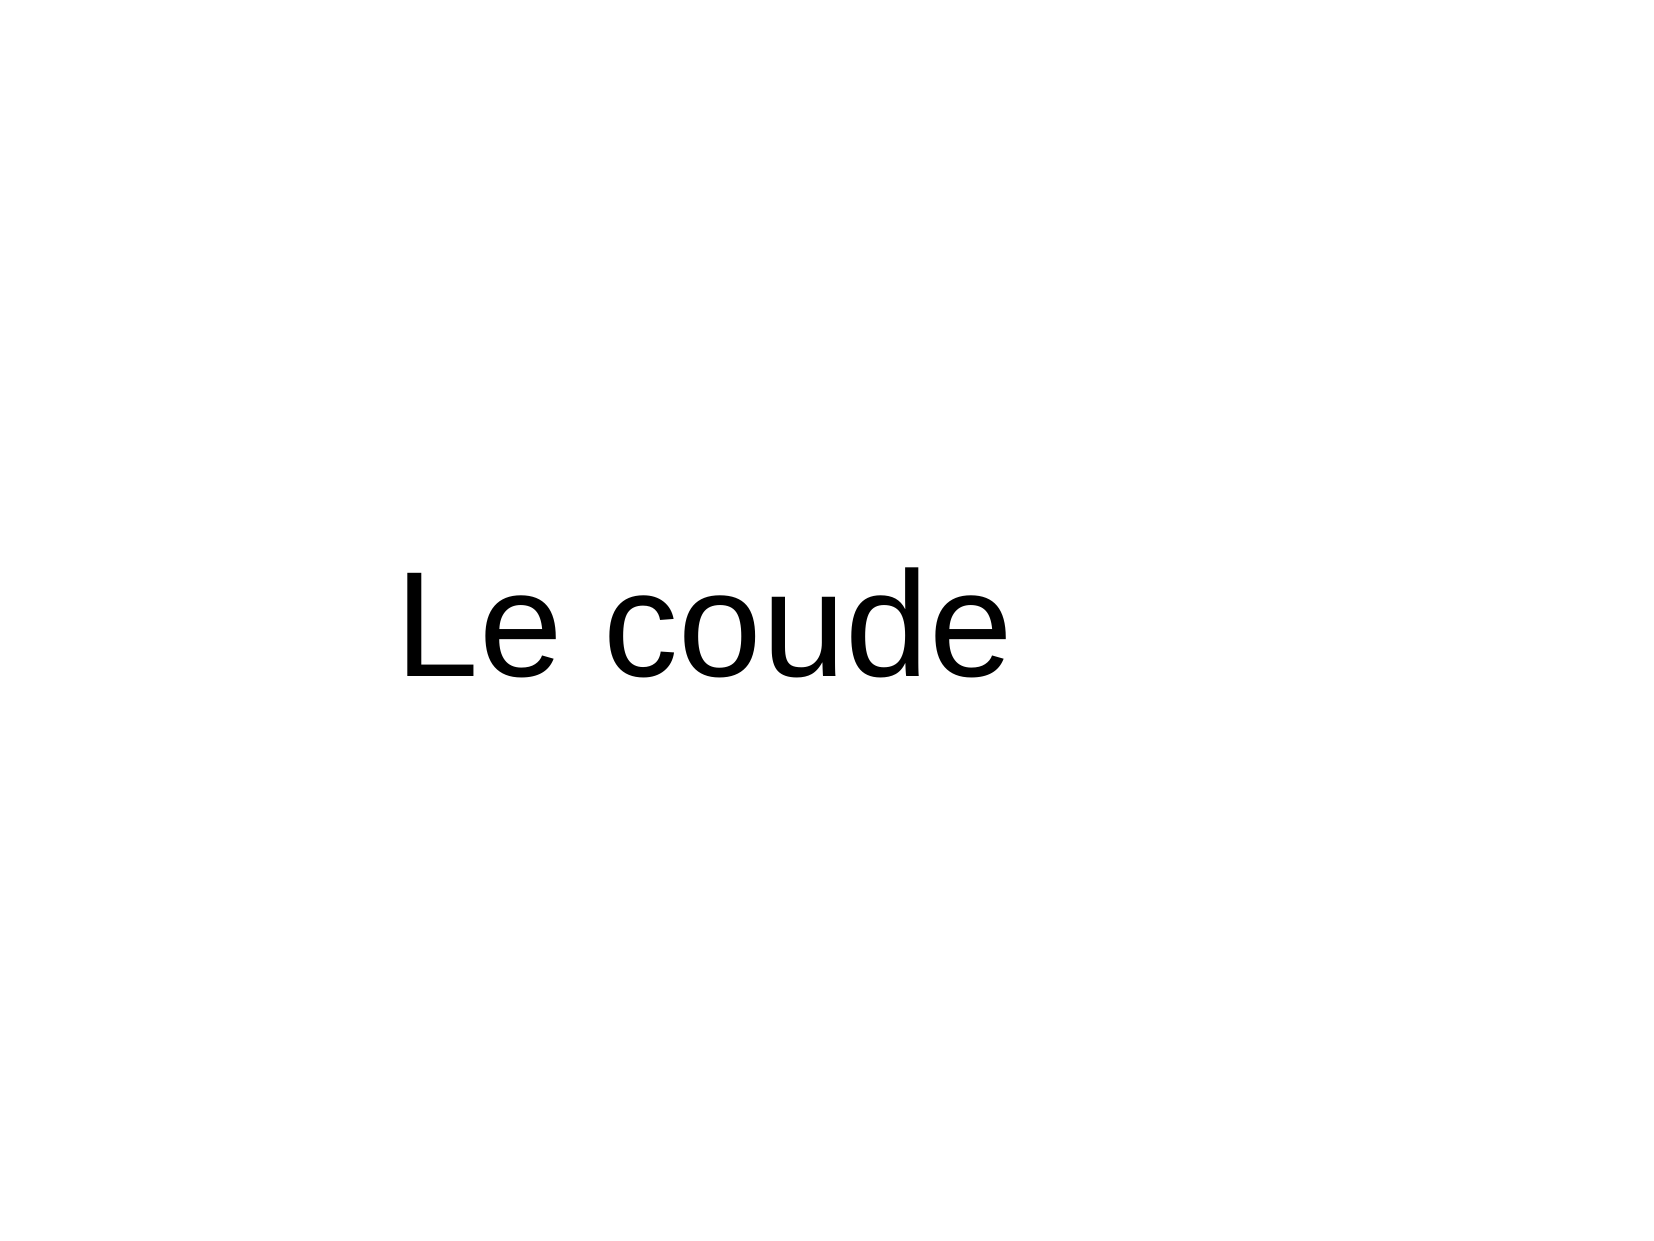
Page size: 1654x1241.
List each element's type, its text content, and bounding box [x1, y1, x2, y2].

text_box Le coude [380, 533, 1279, 717]
